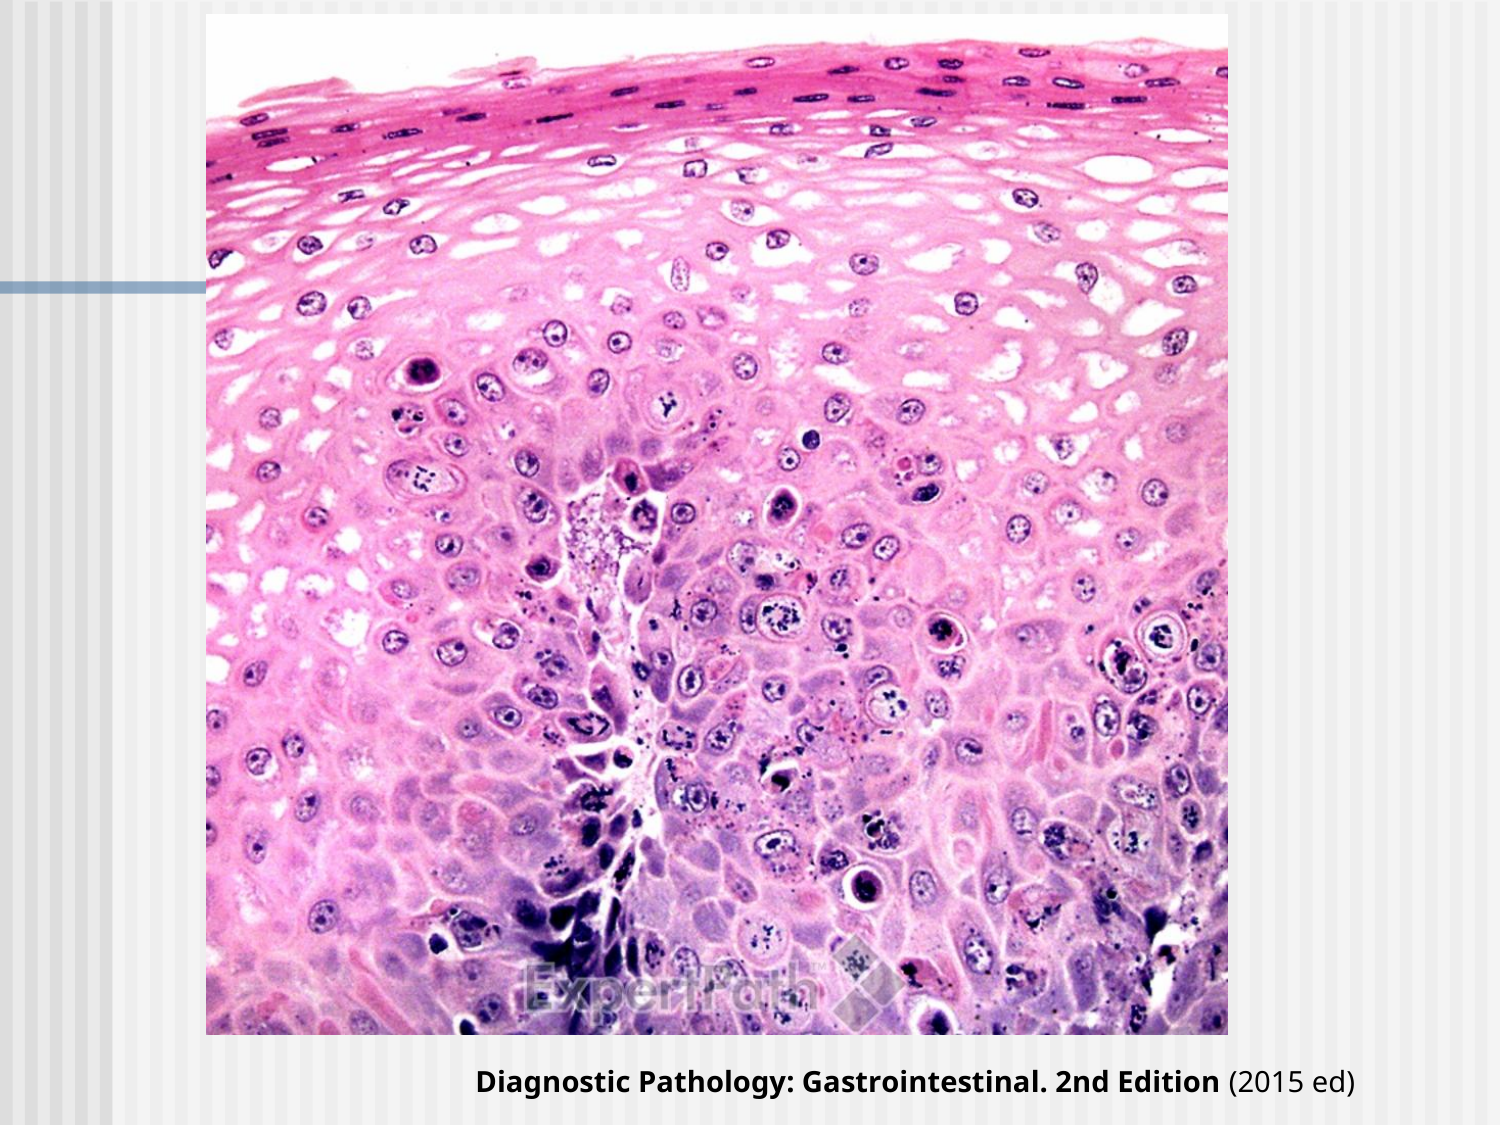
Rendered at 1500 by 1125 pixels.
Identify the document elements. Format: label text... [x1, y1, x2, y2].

picture [206, 14, 1228, 1035]
text_box Diagnostic Pathology: Gastrointestinal. 2nd Edition (2015 ed) [289, 1055, 1500, 1106]
